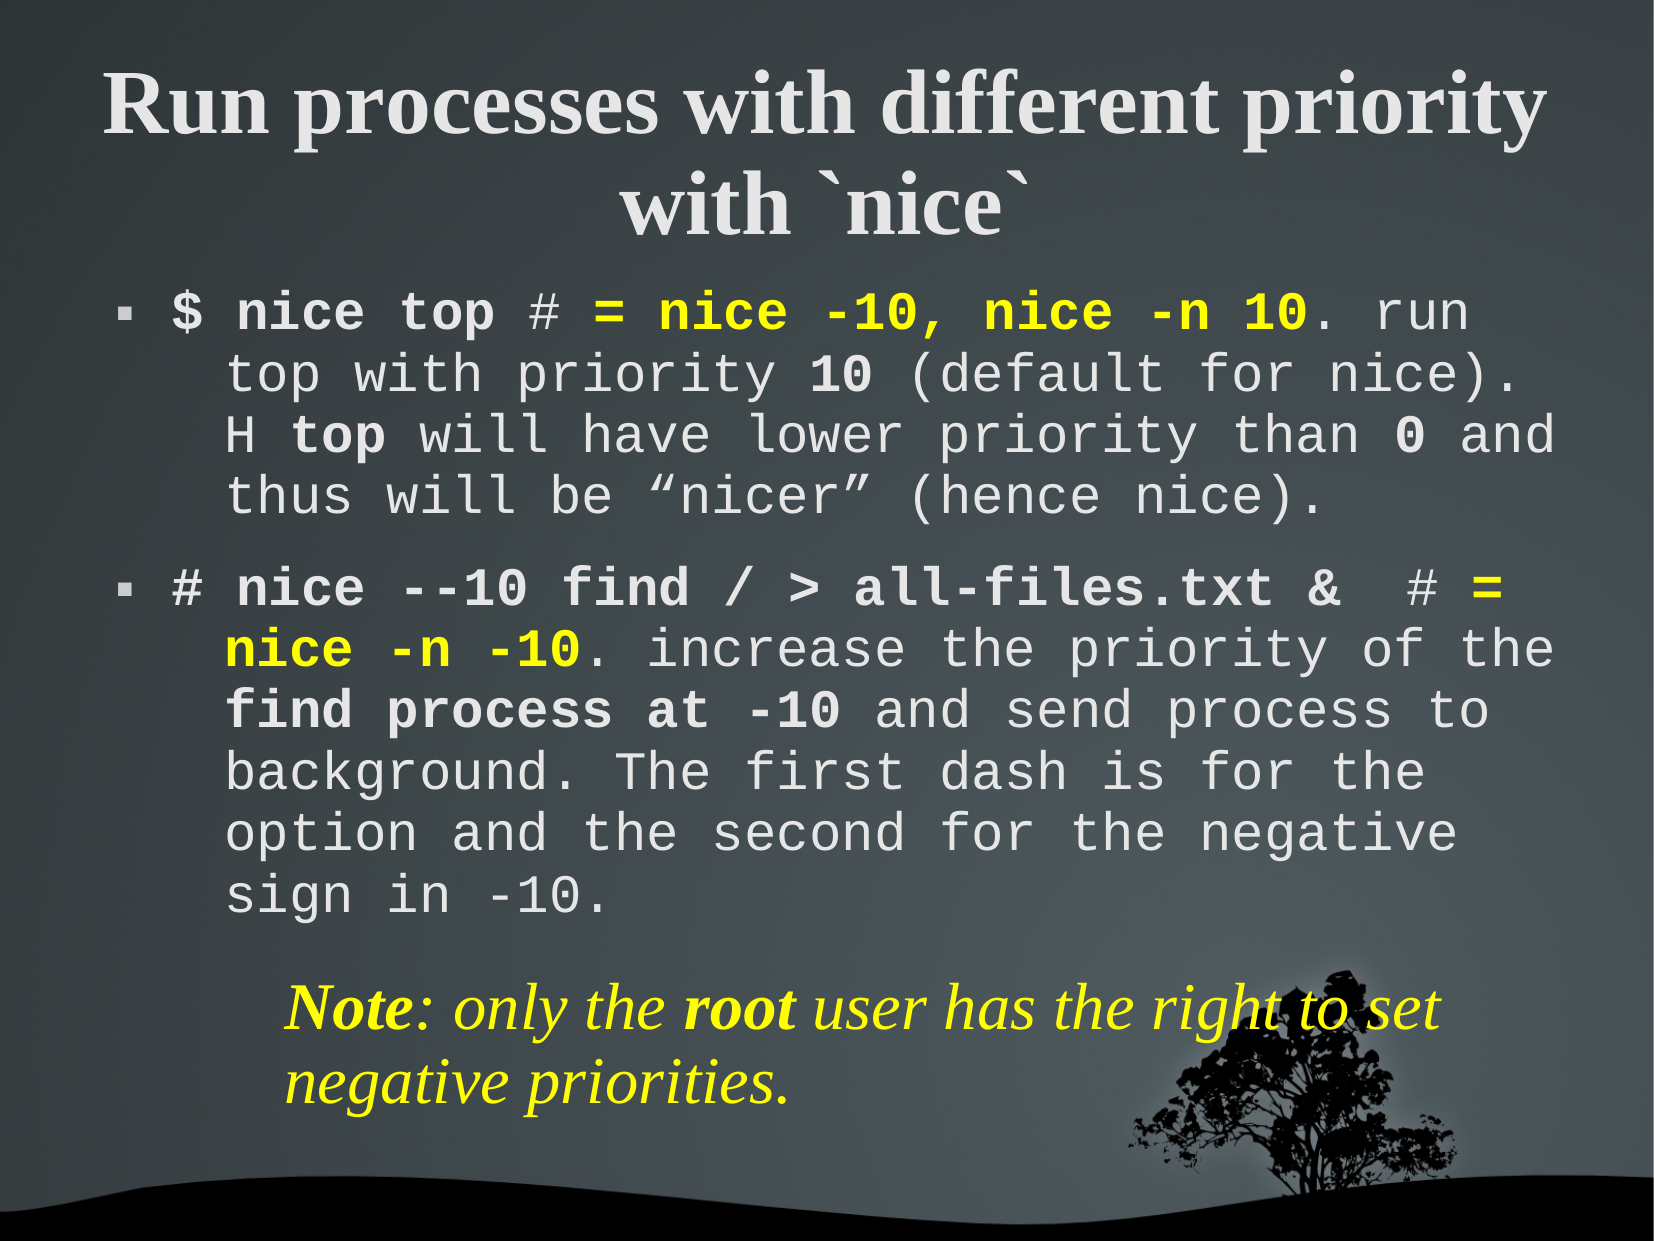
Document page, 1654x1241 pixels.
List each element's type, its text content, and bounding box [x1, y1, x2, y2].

picture [0, 0, 1654, 1241]
title Run processes with different priority with `nice` [82, 33, 1571, 273]
list $ nice top # = nice -10, nice -n 10. run top with priority 10 (default for nice). Η top will have lower priority than 0 and thus will be “nicer” (hence nice). # nice --10 find / > all-files.txt & # = nice -n -10. increase the priority of the find process at -10 and send process to background. The first dash is for the option and the second for the negative sign in -10. [82, 284, 1571, 1103]
text_box Note: only the root user has the right to set negative priorities. [142, 896, 1499, 1119]
